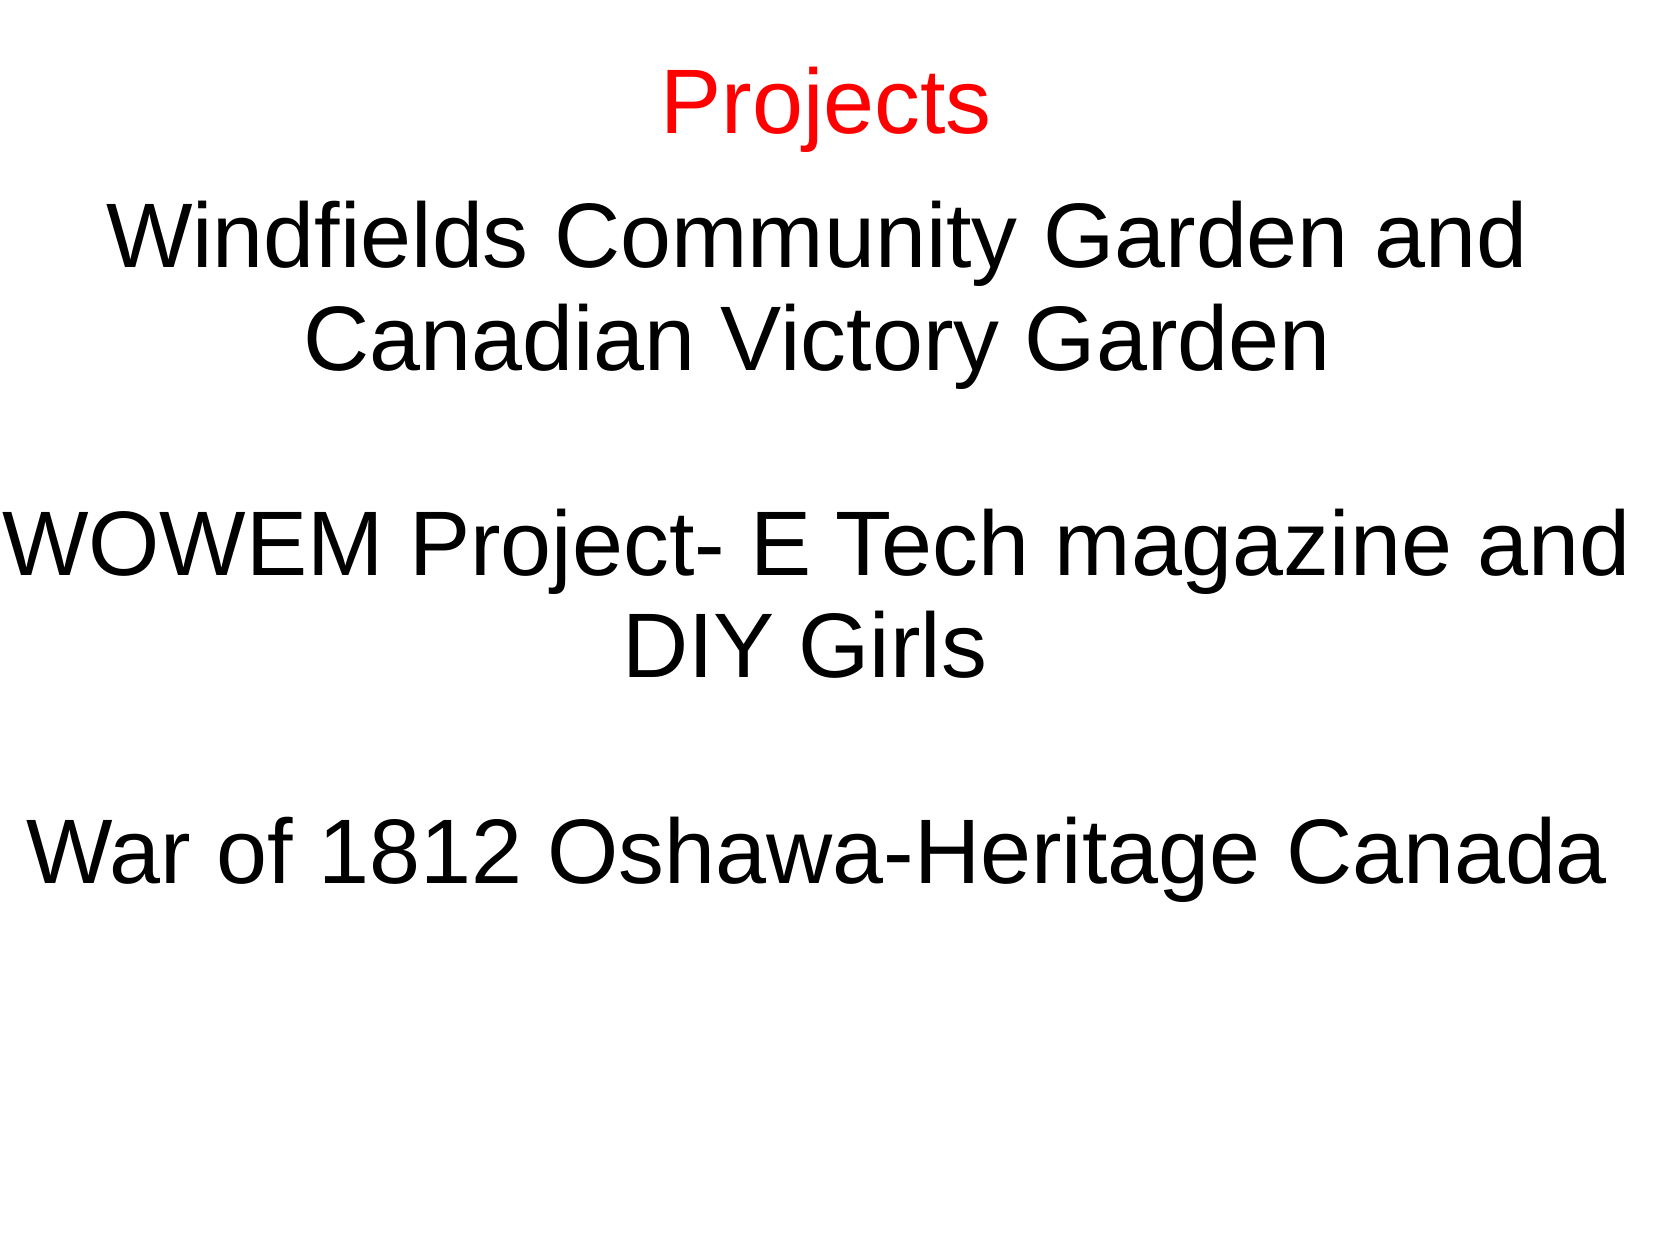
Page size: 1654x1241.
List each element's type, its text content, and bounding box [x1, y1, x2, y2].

title Projects [82, 49, 1571, 184]
subtitle Windfields Community Garden and Canadian Victory Garden WOWEM Project- E Tech magazine and DIY Girls War of 1812 Oshawa-Heritage Canada [0, 184, 1636, 1211]
